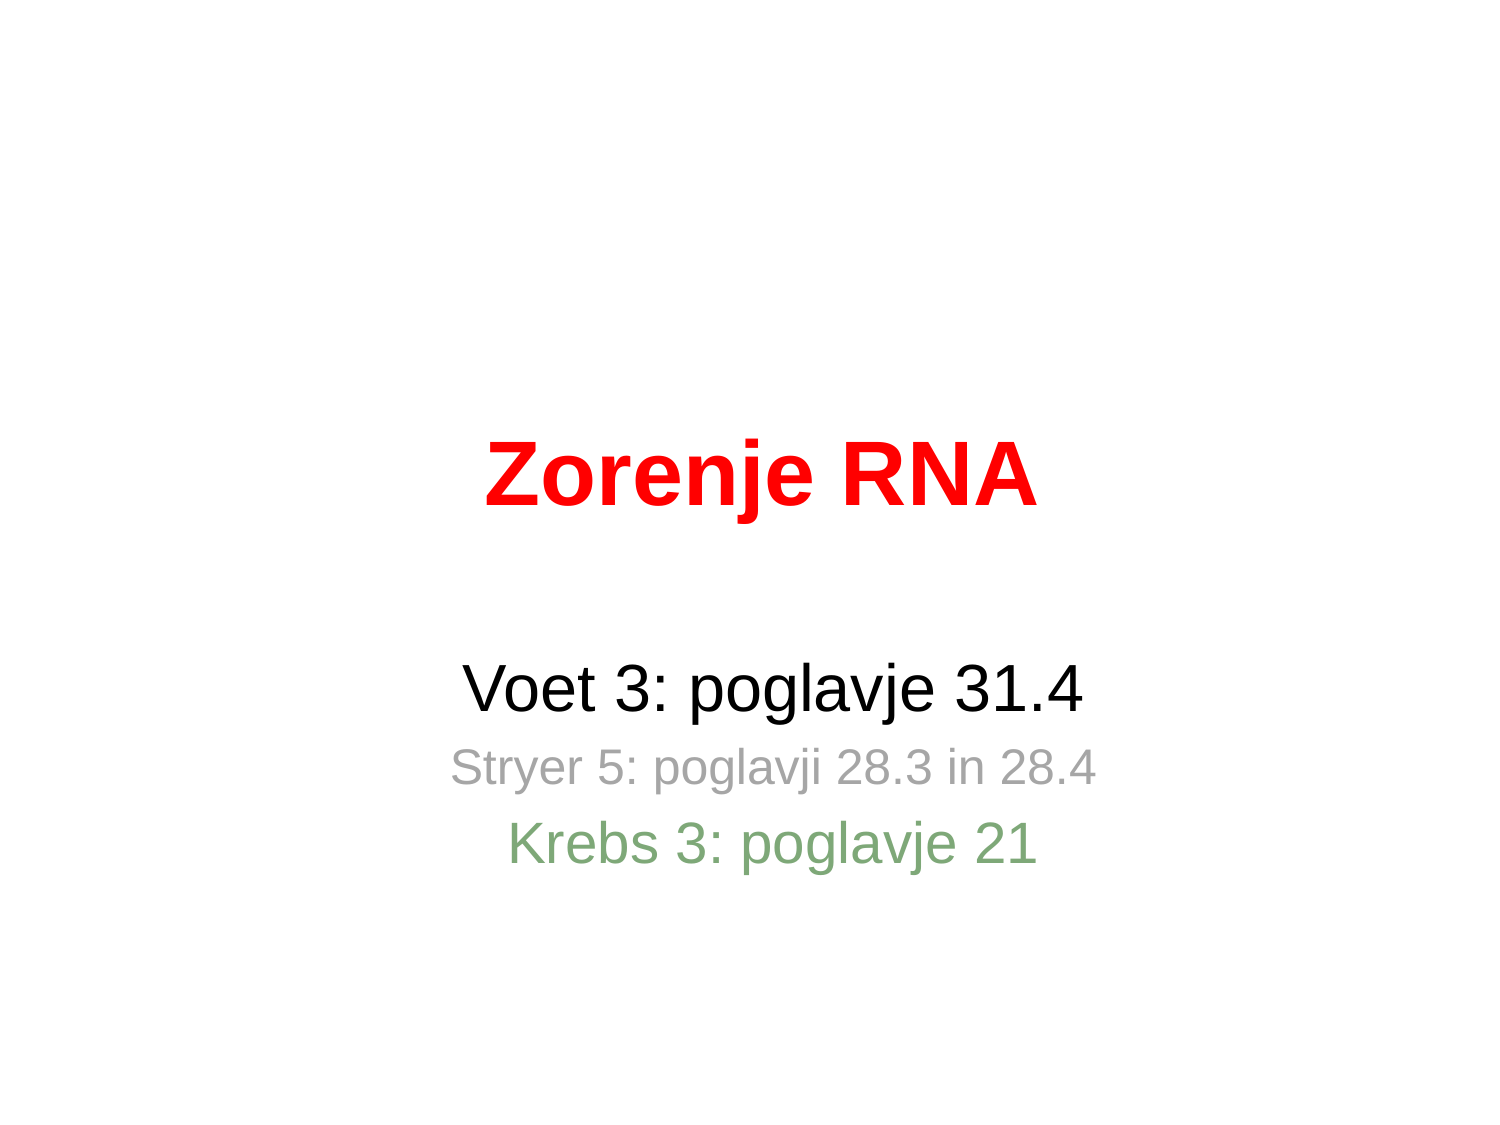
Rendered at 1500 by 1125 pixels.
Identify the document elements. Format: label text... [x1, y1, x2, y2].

text_box Voet 3: poglavje 31.4 Stryer 5: poglavji 28.3 in 28.4 Krebs 3: poglavje 21 [171, 637, 1376, 925]
title Zorenje RNA [125, 375, 1400, 563]
